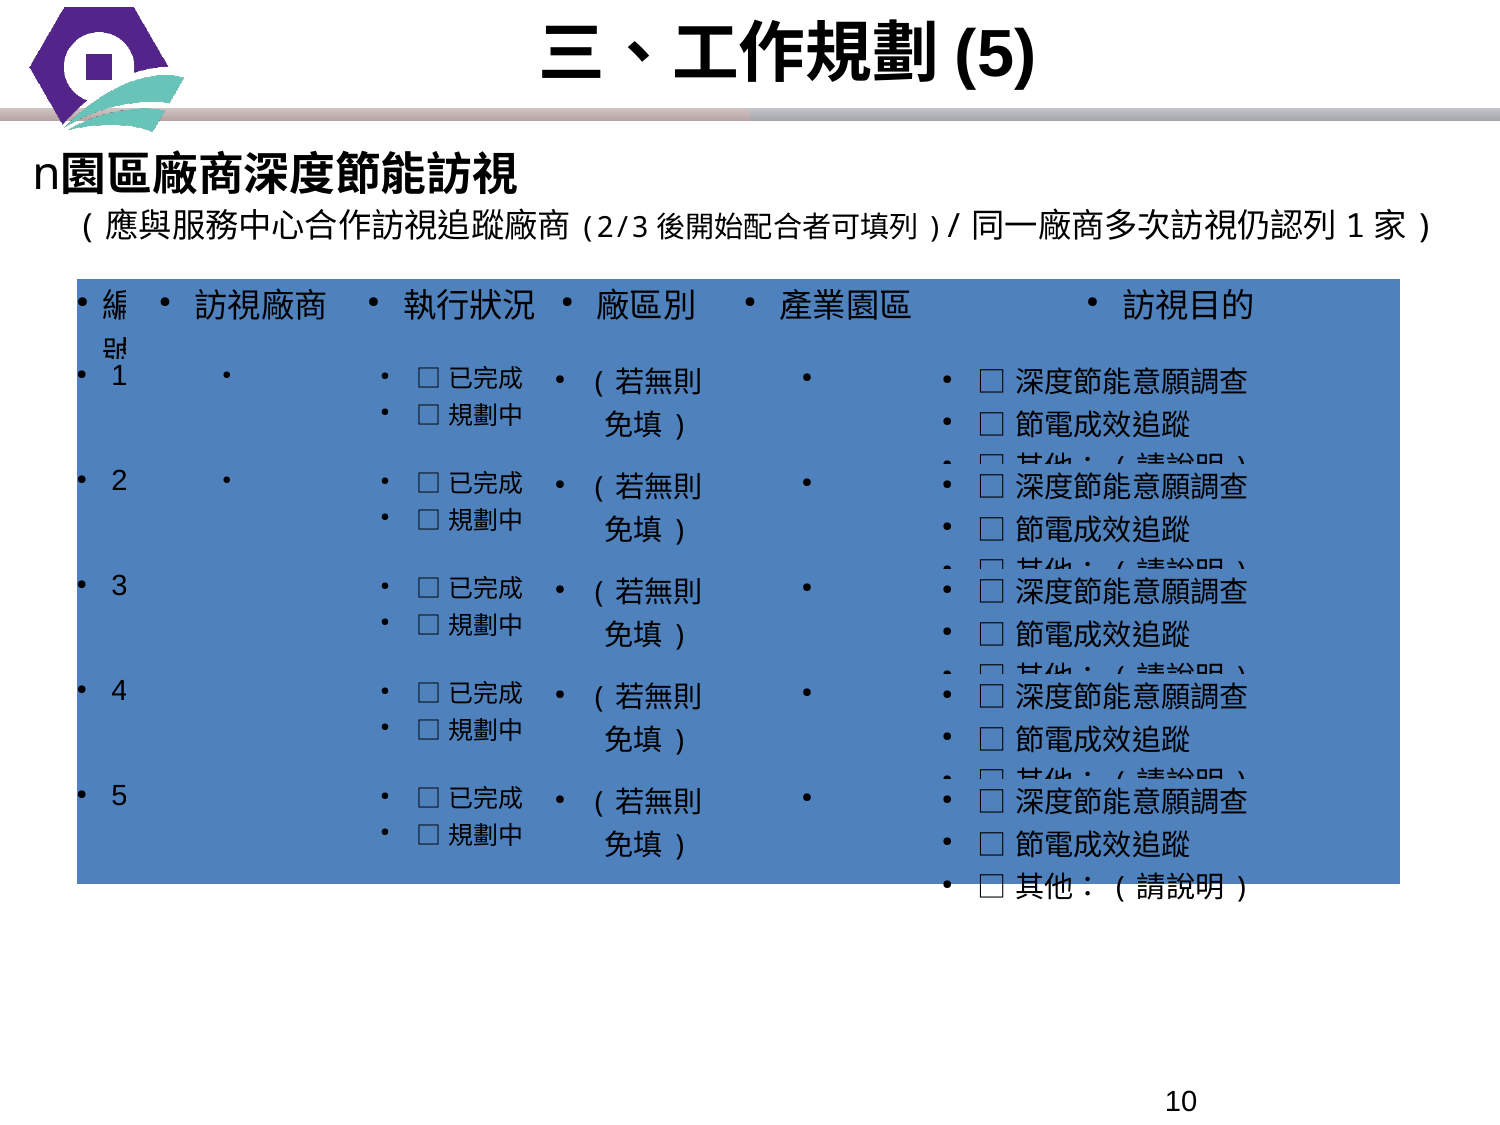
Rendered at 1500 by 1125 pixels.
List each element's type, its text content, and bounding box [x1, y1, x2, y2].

table_cell [715, 779, 942, 884]
table_cell □已完成 □規劃中 [360, 569, 543, 674]
table_cell (若無則免填) [543, 464, 715, 569]
table_cell [715, 569, 942, 674]
table_header 產業園區 [715, 279, 942, 359]
table_cell [126, 359, 360, 464]
table_cell 2 [77, 464, 126, 569]
table_cell [715, 359, 942, 464]
table_cell □深度節能意願調查 □節電成效追蹤 □其他：(請說明) [942, 464, 1400, 569]
text_box 園區廠商深度節能訪視 (應與服務中心合作訪視追蹤廠商(2/3後開始配合者可填列)/同一廠商多次訪視仍認列1家) [18, 137, 1482, 252]
table_cell □深度節能意願調查 □節電成效追蹤 □其他：(請說明) [942, 779, 1400, 884]
table_cell 5 [77, 779, 126, 884]
table_header 編號 [77, 279, 126, 359]
table_cell [126, 464, 360, 569]
table_cell □深度節能意願調查 □節電成效追蹤 □其他：(請說明) [942, 674, 1400, 779]
table_cell [715, 674, 942, 779]
table_cell □已完成 □規劃中 [360, 674, 543, 779]
table_cell 3 [77, 569, 126, 674]
table_cell 4 [77, 674, 126, 779]
text_box 三、工作規劃(5) [0, 19, 1500, 97]
table_header 訪視目的 [942, 279, 1400, 359]
table_cell □深度節能意願調查 □節電成效追蹤 □其他：(請說明) [942, 359, 1400, 464]
table_header 訪視廠商 [126, 279, 360, 359]
table_cell [715, 464, 942, 569]
table_cell □已完成 □規劃中 [360, 359, 543, 464]
table_cell (若無則免填) [543, 359, 715, 464]
table_cell □已完成 □規劃中 [360, 779, 543, 884]
table_cell □深度節能意願調查 □節電成效追蹤 □其他：(請說明) [942, 569, 1400, 674]
table_cell [126, 674, 360, 779]
table_header 廠區別 [543, 279, 715, 359]
table_cell □已完成 □規劃中 [360, 464, 543, 569]
table_header 執行狀況 [360, 279, 543, 359]
table_cell (若無則免填) [543, 674, 715, 779]
table_header 編號 [119, 346, 126, 359]
table_cell 4 [115, 684, 121, 693]
table_cell (若無則免填) [543, 779, 715, 884]
table_cell (若無則免填) [543, 569, 715, 674]
table_cell [126, 569, 360, 674]
table_cell 1 [77, 359, 126, 464]
table_cell [126, 779, 360, 884]
